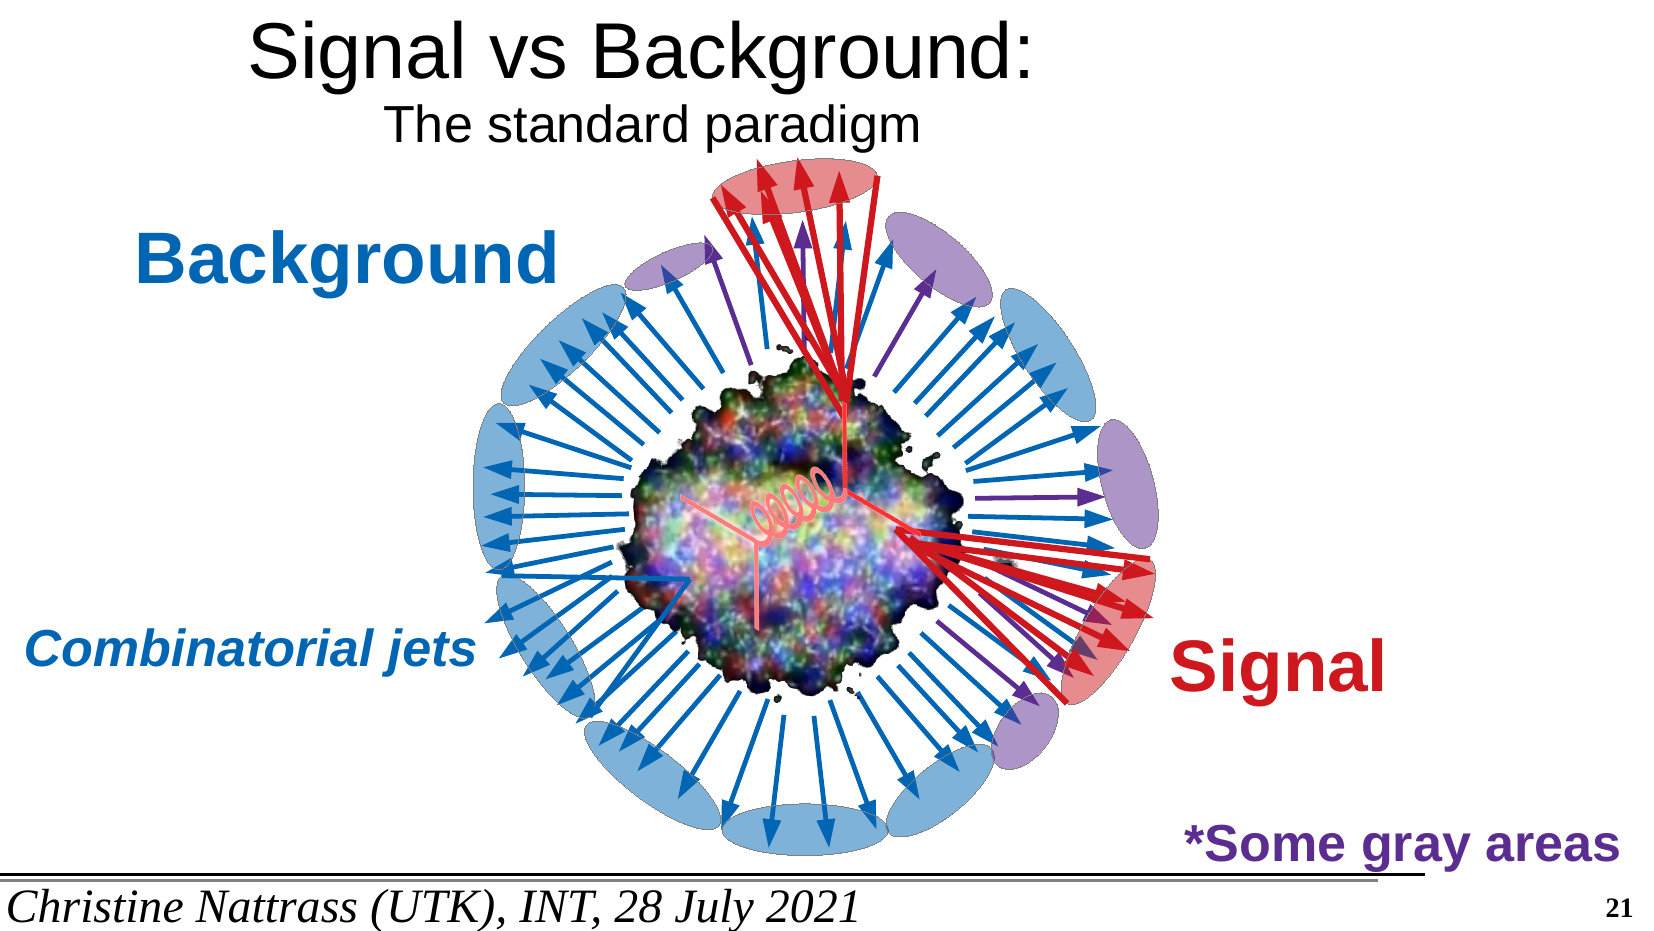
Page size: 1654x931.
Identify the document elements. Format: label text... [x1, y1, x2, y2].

text_box [496, 576, 596, 719]
picture [581, 318, 1053, 733]
text_box Combinatorial jets [0, 611, 544, 790]
text_box [1061, 560, 1156, 705]
text_box [721, 692, 1059, 856]
text_box *Some gray areas [1170, 806, 1654, 880]
text_box Signal [1155, 618, 1536, 722]
picture [804, 318, 817, 340]
title Signal vs Background: The standard paradigm [0, 0, 1306, 169]
text_box [473, 242, 713, 570]
text_box [584, 721, 721, 830]
picture [581, 580, 684, 703]
text_box [1000, 288, 1096, 422]
text_box [712, 169, 878, 215]
text_box [1097, 419, 1159, 549]
text_box Background [120, 210, 586, 313]
picture [971, 578, 1053, 640]
text_box [885, 212, 993, 308]
